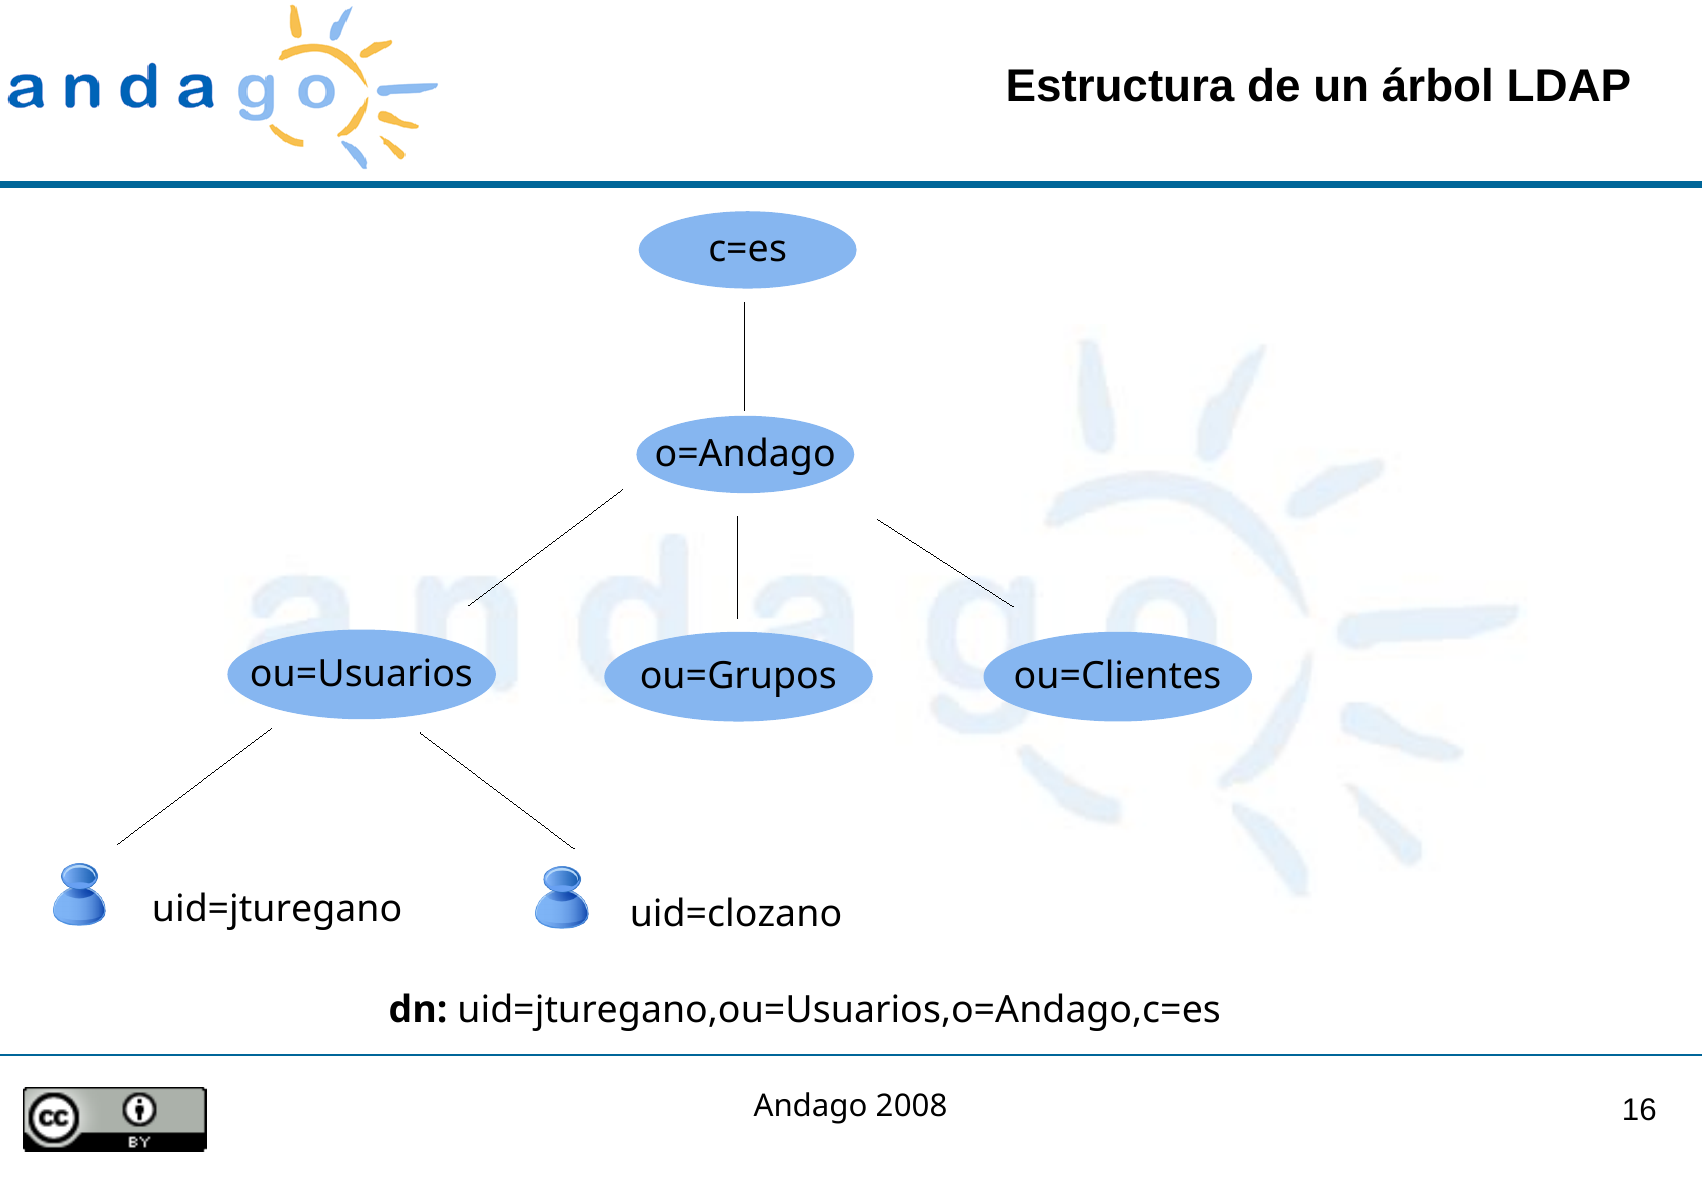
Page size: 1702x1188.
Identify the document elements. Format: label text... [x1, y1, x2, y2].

picture [224, 324, 1538, 929]
text_box dn: uid=jturegano,ou=Usuarios,o=Andago,c=es [372, 979, 1324, 1043]
text_box uid=jturegano [135, 878, 439, 942]
text_box o=Andago [636, 415, 855, 494]
title Estructura de un árbol LDAP [255, 0, 1702, 188]
picture [0, 0, 255, 175]
text_box ou=Clientes [983, 631, 1253, 722]
picture [23, 1087, 207, 1152]
text_box ou=Grupos [604, 631, 873, 722]
text_box ou=Usuarios [227, 629, 496, 720]
picture [52, 863, 106, 926]
text_box uid=clozano [613, 883, 876, 946]
text_box c=es [638, 211, 857, 289]
